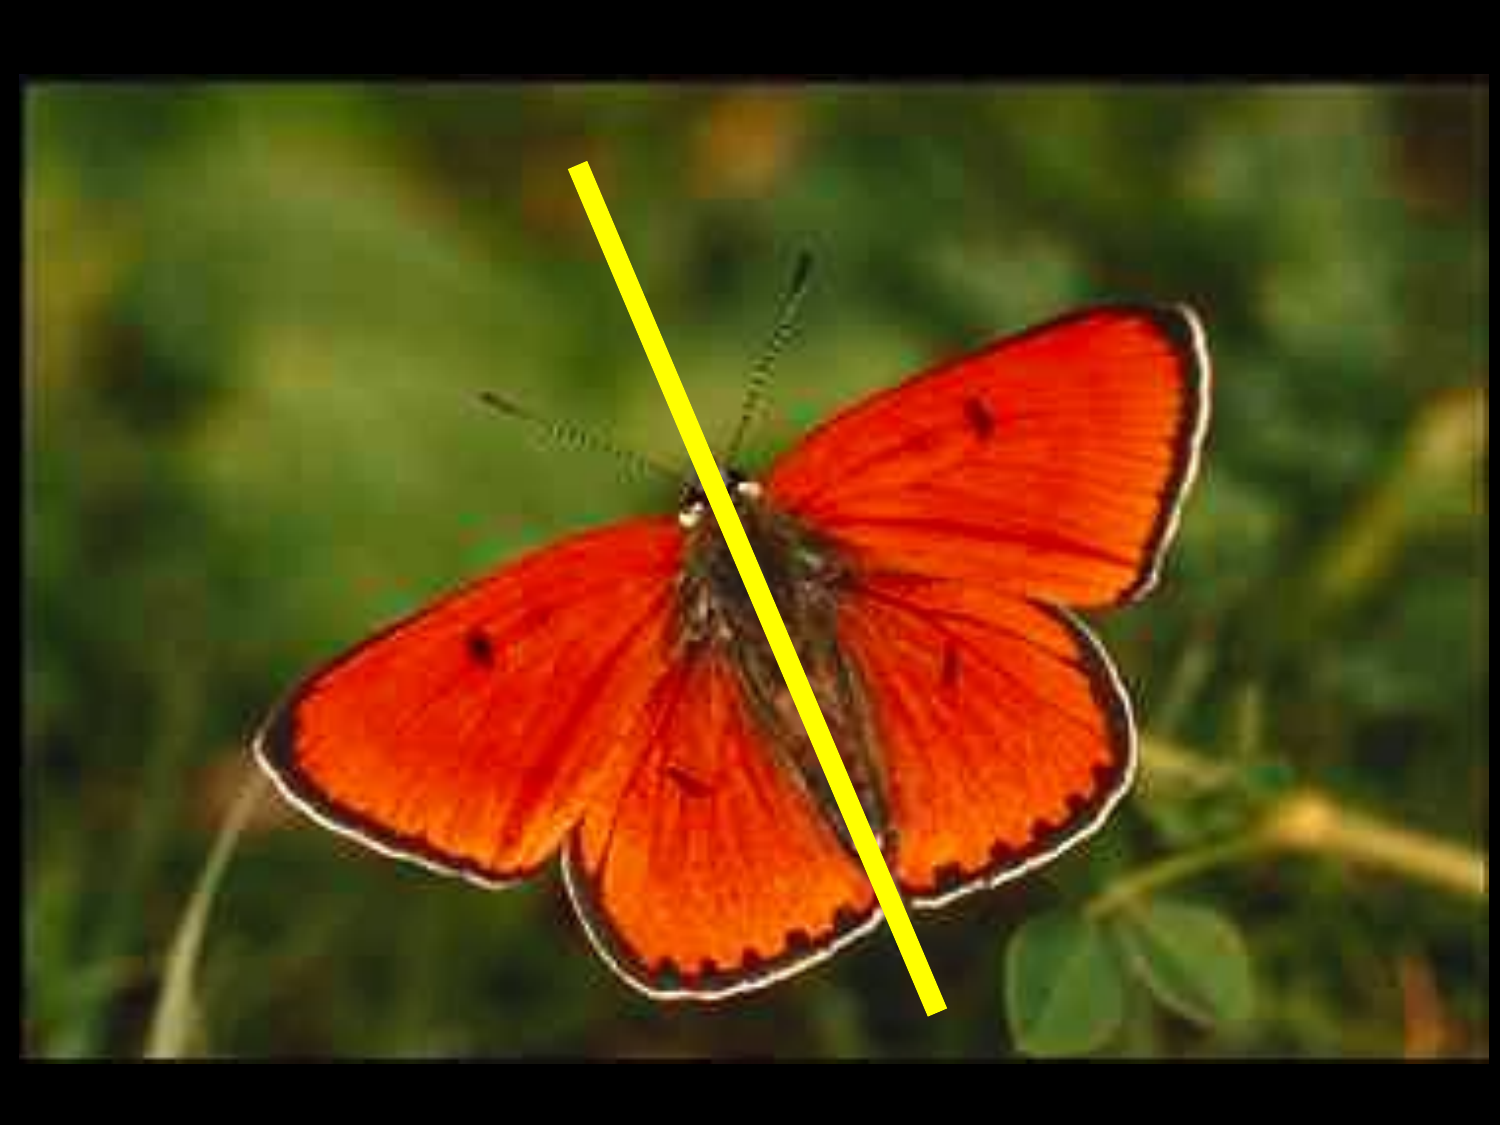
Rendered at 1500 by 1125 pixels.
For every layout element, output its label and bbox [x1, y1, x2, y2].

picture [19, 74, 1489, 1064]
